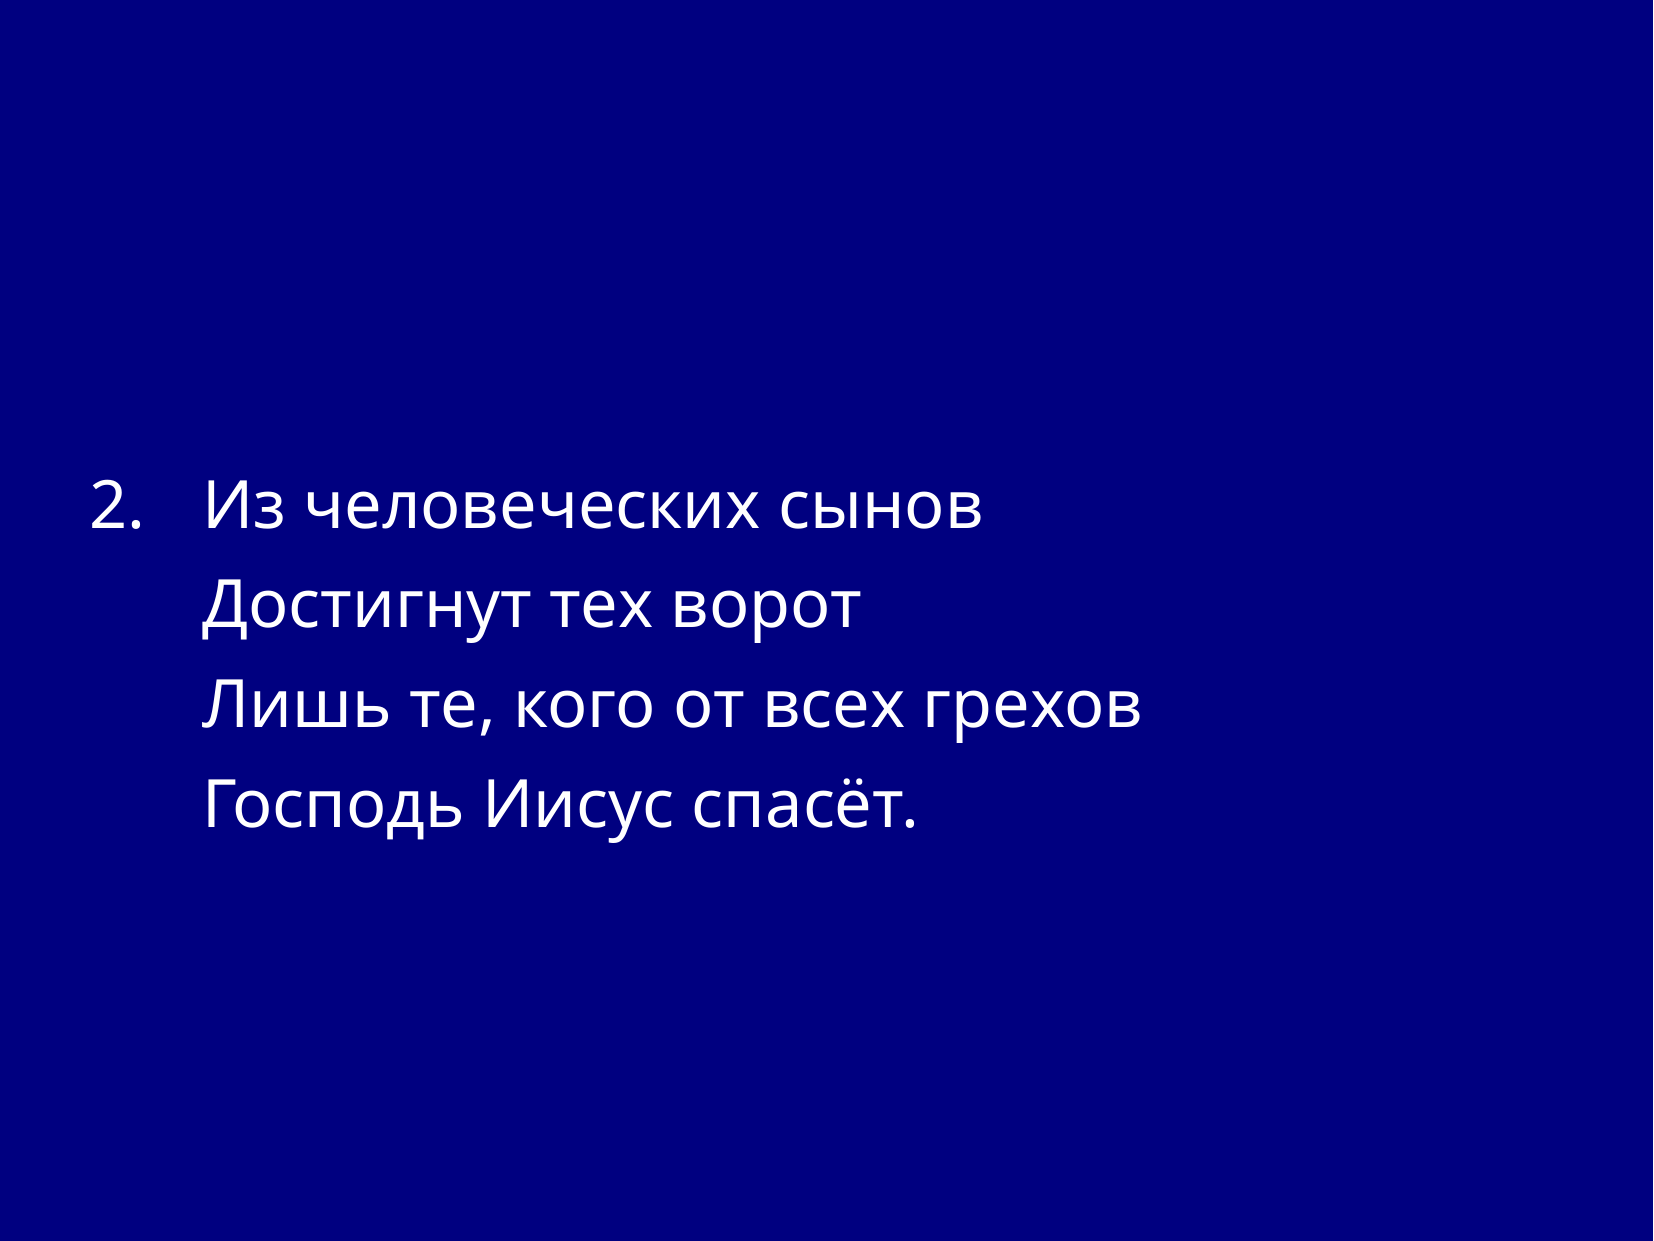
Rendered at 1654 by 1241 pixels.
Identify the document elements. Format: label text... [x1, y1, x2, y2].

text_box 2. Из человеческих сынов Достигнут тех ворот Лишь те, кого от всех грехов Господь Иисус спасёт. [75, 150, 1576, 1163]
